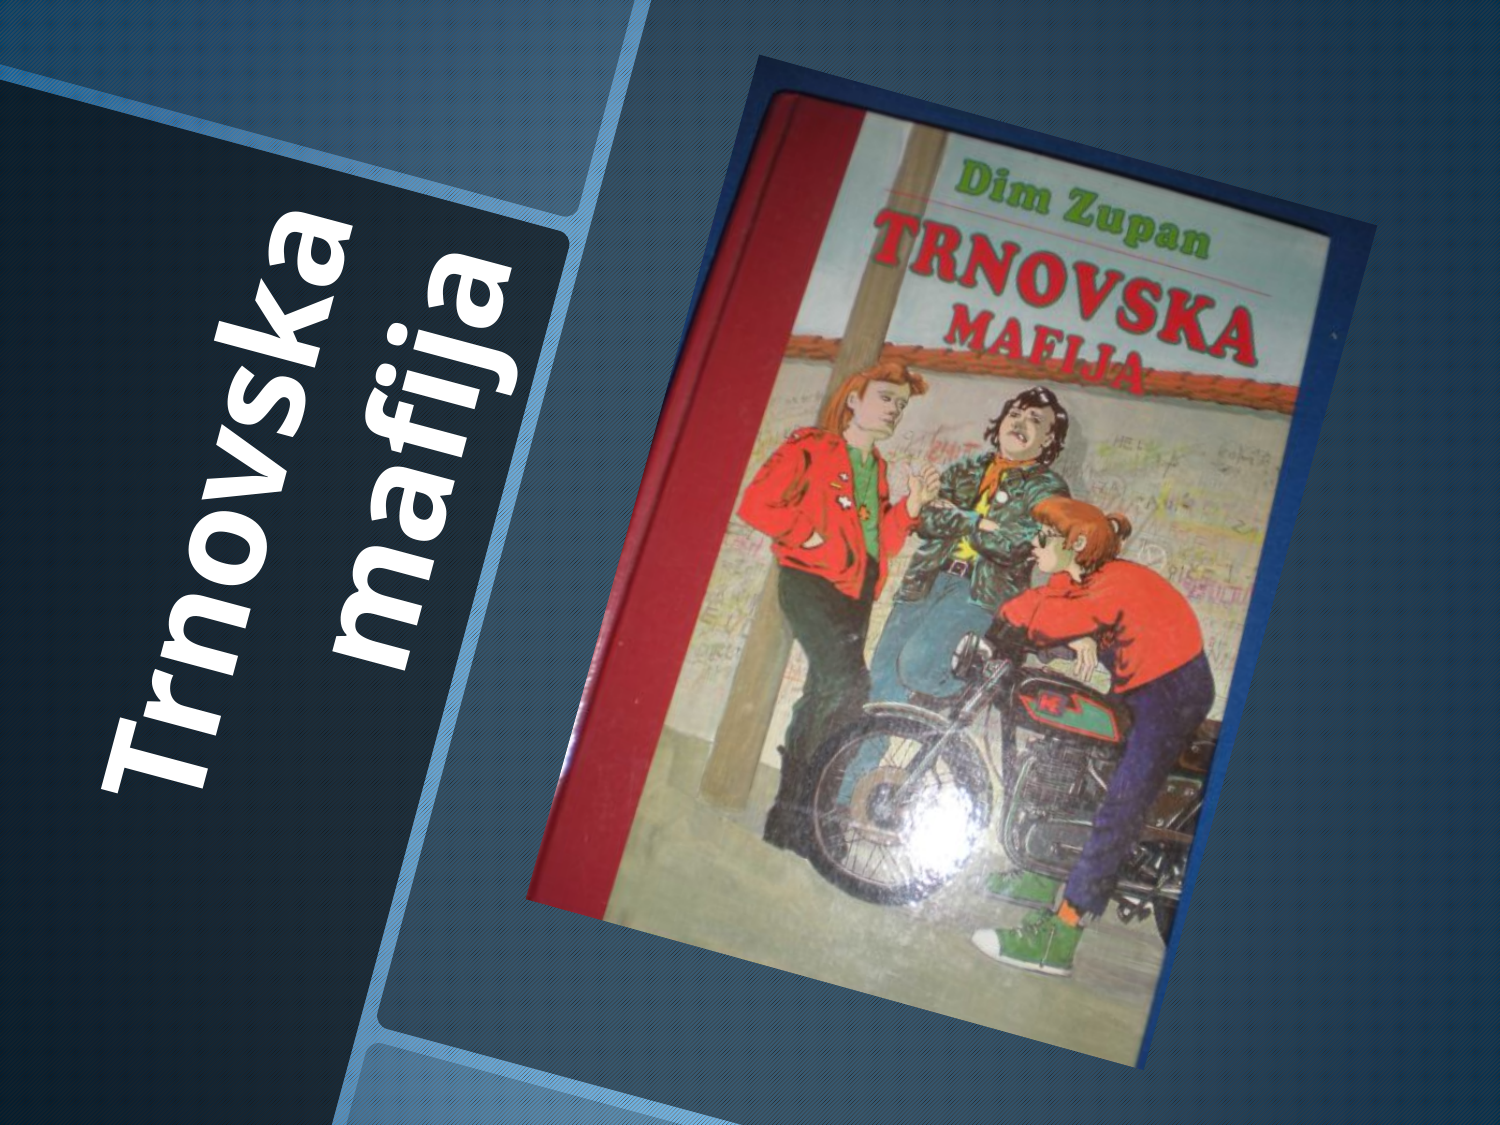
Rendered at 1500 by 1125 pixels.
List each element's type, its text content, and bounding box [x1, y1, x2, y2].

title Trnovska mafija [61, 181, 554, 1087]
picture [525, 54, 1378, 1071]
